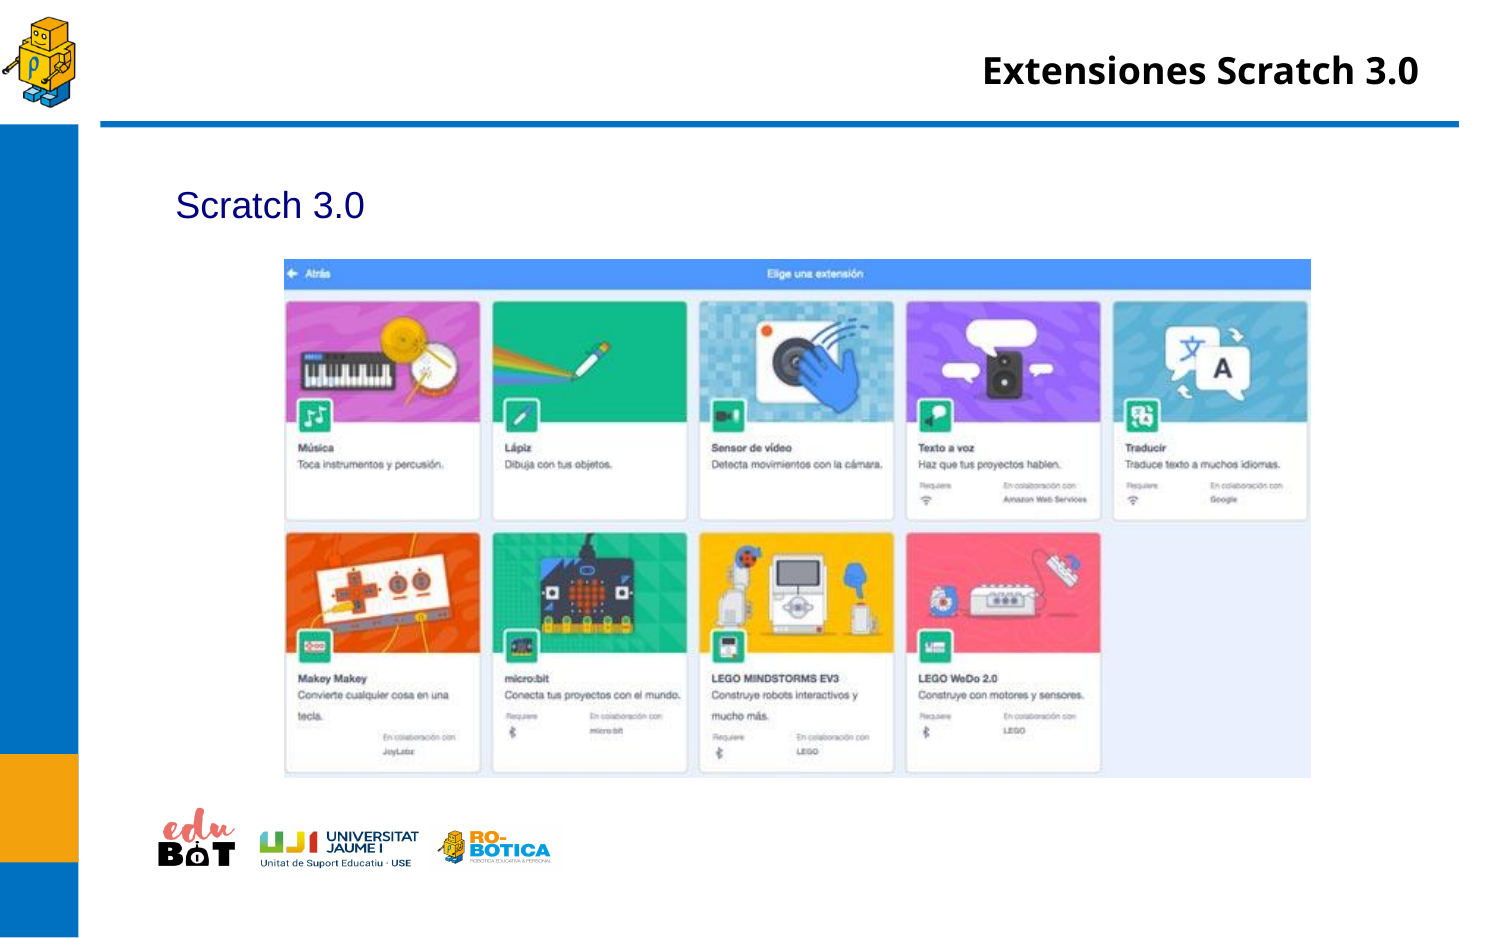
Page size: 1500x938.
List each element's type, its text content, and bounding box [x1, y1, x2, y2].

picture [149, 799, 243, 876]
text_box Scratch 3.0 [160, 166, 463, 237]
picture [284, 259, 1311, 778]
picture [251, 824, 562, 872]
text_box Extensiones Scratch 3.0 [966, 31, 1478, 102]
picture [0, 15, 80, 110]
